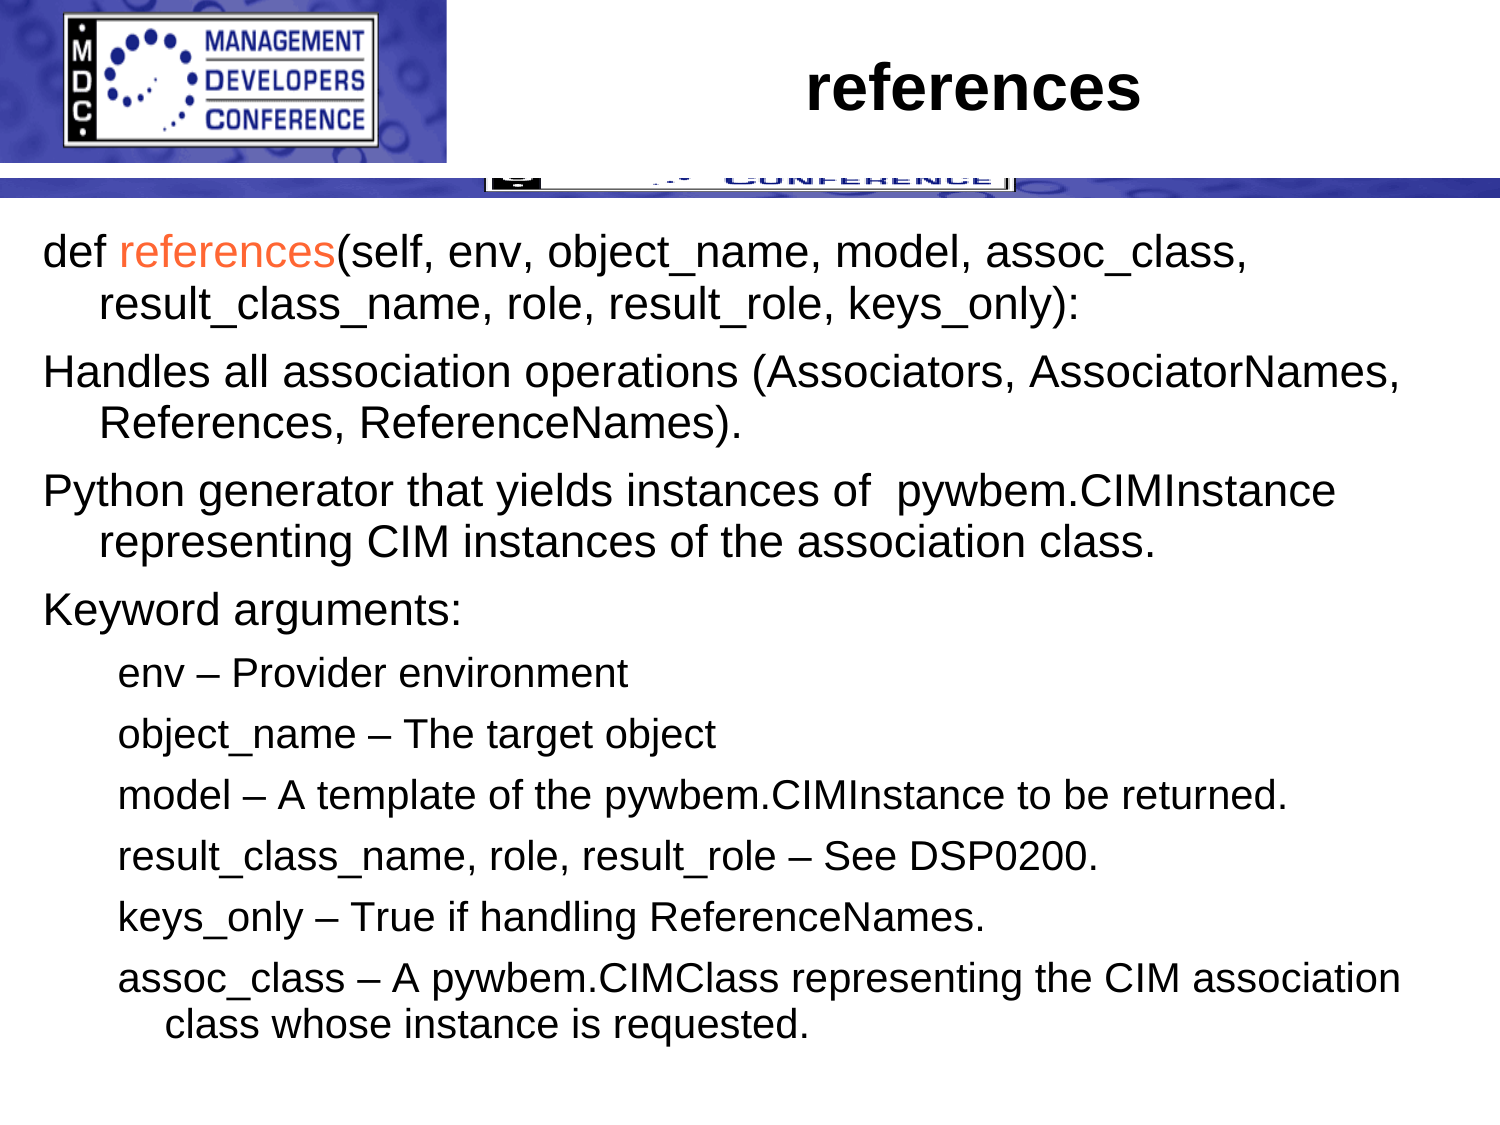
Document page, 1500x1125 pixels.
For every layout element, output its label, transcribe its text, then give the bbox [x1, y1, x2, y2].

picture [0, 178, 1500, 198]
title references [447, 7, 1500, 169]
picture [0, 0, 447, 163]
list def references(self, env, object_name, model, assoc_class, result_class_name, role, result_role, keys_only): Handles all association operations (Associators, AssociatorNames, References, ReferenceNames). Python generator that yields instances of pywbem.CIMInstance representing CIM instances of the association class. Keyword arguments: env – Provider environment object_name – The target object model – A template of the pywbem.CIMInstance to be returned. result_class_name, role, result_role – See DSP0200. keys_only – True if handling ReferenceNames. assoc_class – A pywbem.CIMClass representing the CIM association class whose instance is requested. [42, 226, 1433, 1067]
